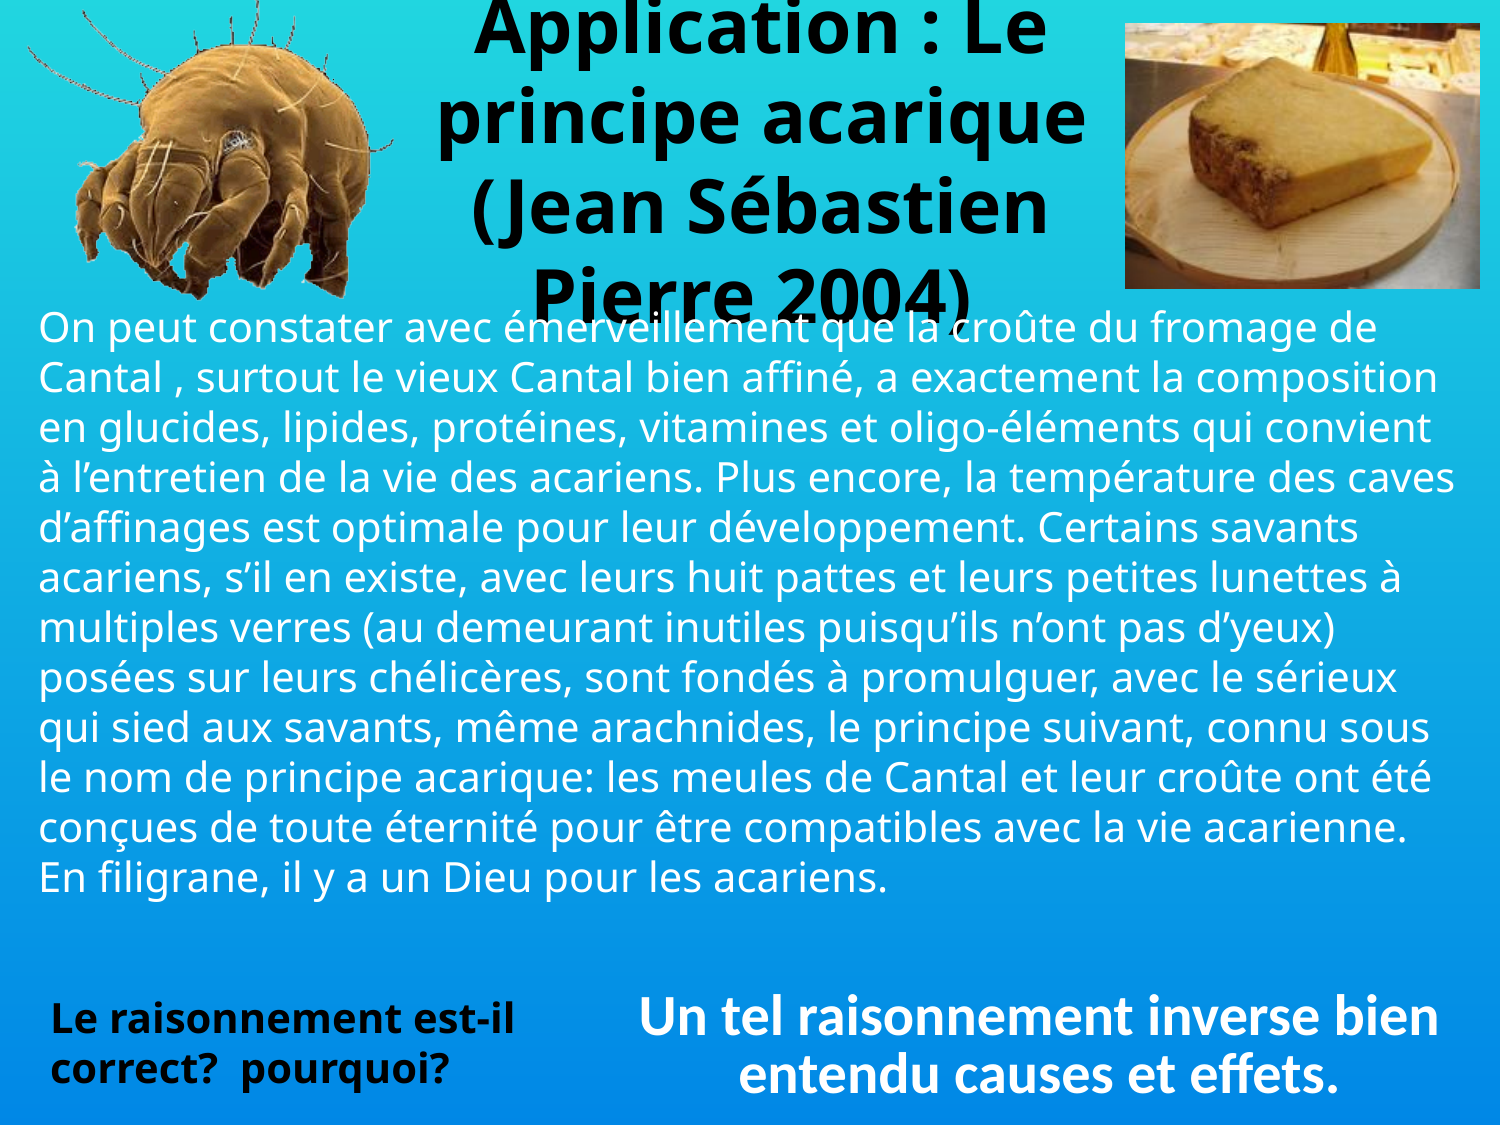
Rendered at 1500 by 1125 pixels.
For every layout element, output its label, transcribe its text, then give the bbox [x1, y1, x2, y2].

text_box Le raisonnement est-il correct? pourquoi? [35, 984, 614, 1100]
title Application : Le principe acarique (Jean Sébastien Pierre 2004) [410, 23, 1114, 292]
picture [1125, 23, 1480, 290]
text_box Un tel raisonnement inverse bien entendu causes et effets. [614, 984, 1465, 1116]
text_box On peut constater avec émerveillement que la croûte du fromage de Cantal , surtout le vieux Cantal bien affiné, a exactement la composition en glucides, lipides, protéines, vitamines et oligo-éléments qui convient à l’entretien de la vie des acariens. Plus encore, la température des caves d’affinages est optimale pour leur développement. Certains savants acariens, s’il en existe, avec leurs huit pattes et leurs petites lunettes à multiples verres (au demeurant inutiles puisqu’ils n’ont pas d’yeux) posées sur leurs chélicères, sont fondés à promulguer, avec le sérieux qui sied aux savants, même arachnides, le principe suivant, connu sous le nom de principe acarique: les meules de Cantal et leur croûte ont été conçues de toute éternité pour être compatibles avec la vie acarienne. En filigrane, il y a un Dieu pour les acariens. [23, 292, 1477, 908]
picture [23, 0, 405, 324]
